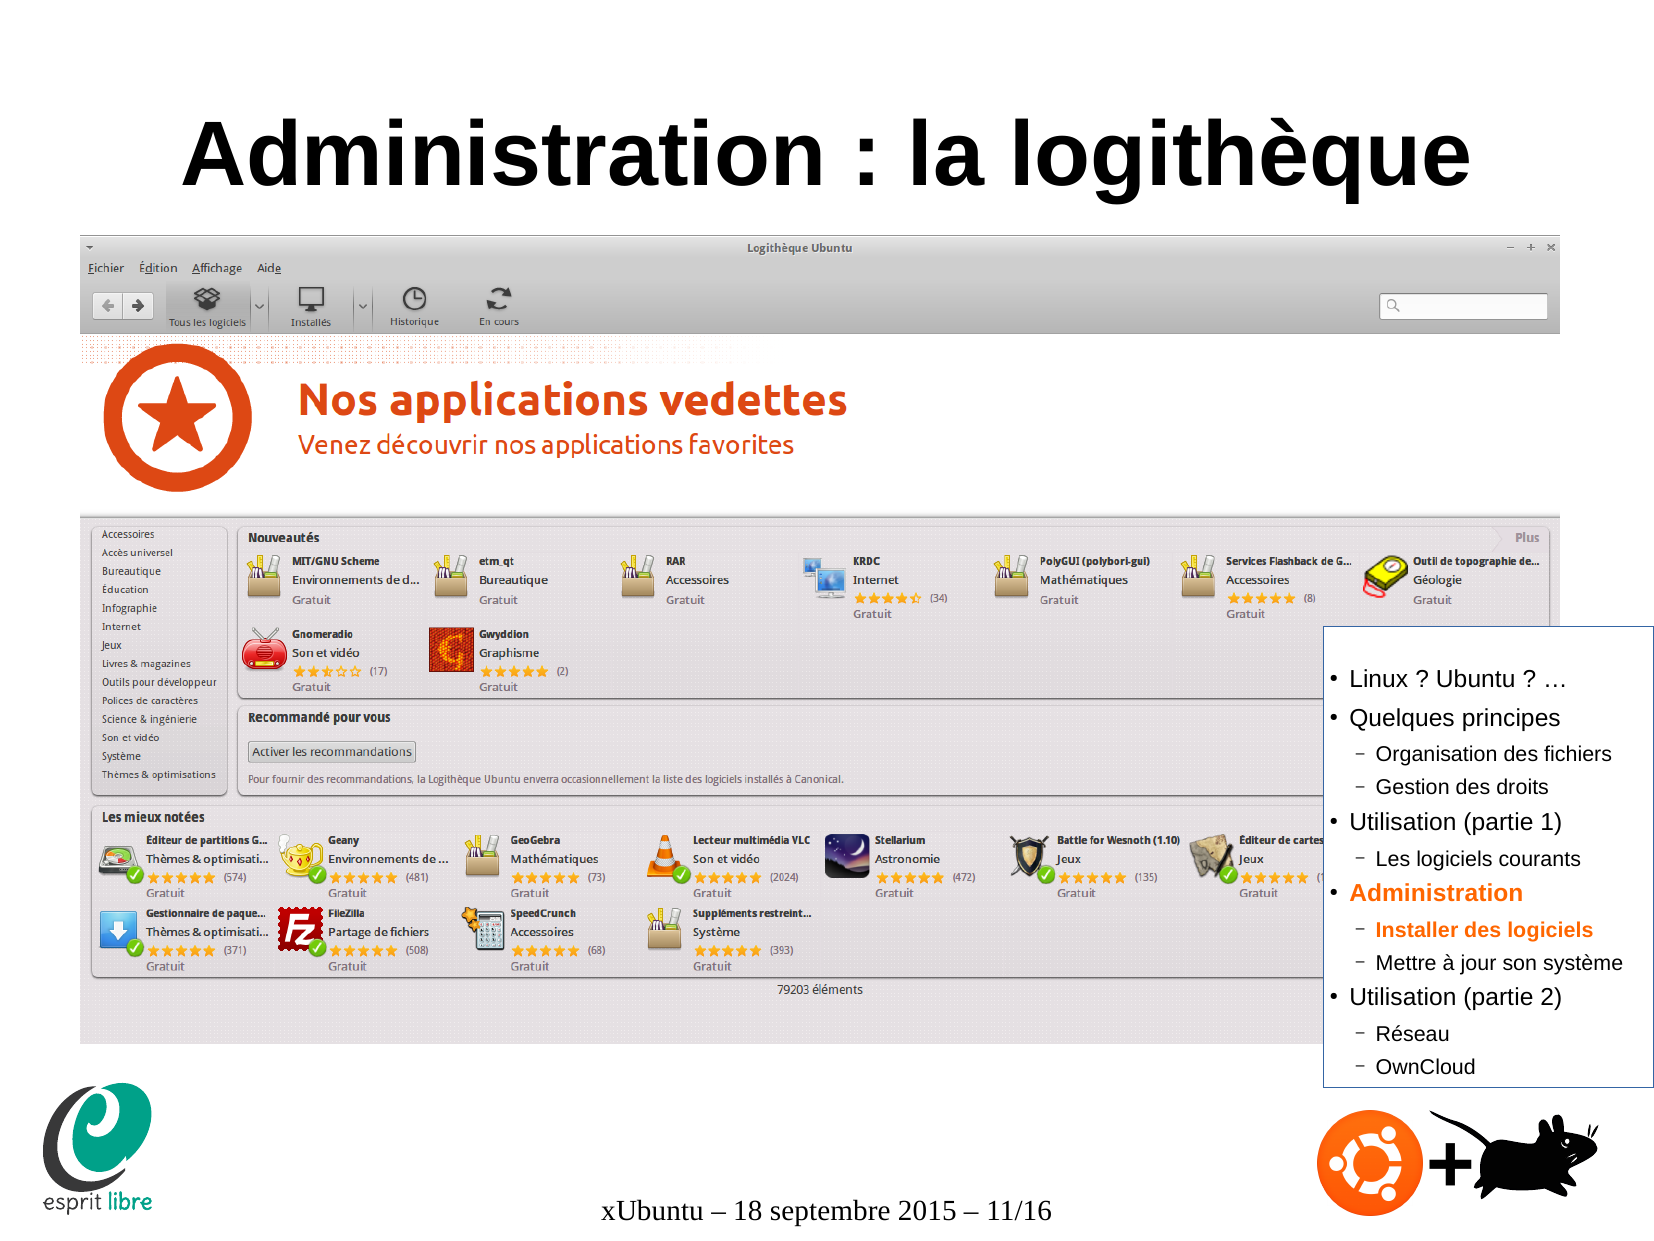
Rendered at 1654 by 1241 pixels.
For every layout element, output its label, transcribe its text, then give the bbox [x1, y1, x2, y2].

picture [1317, 1110, 1423, 1216]
title Administration : la logithèque [82, 49, 1572, 257]
list Linux ? Ubuntu ? … Quelques principes Organisation des fichiers Gestion des droits Utilisation (partie 1) Les logiciels courants Administration Installer des logiciels Mettre à jour son système Utilisation (partie 2) Réseau OwnCloud [1323, 626, 1654, 1088]
picture [80, 235, 1560, 1044]
